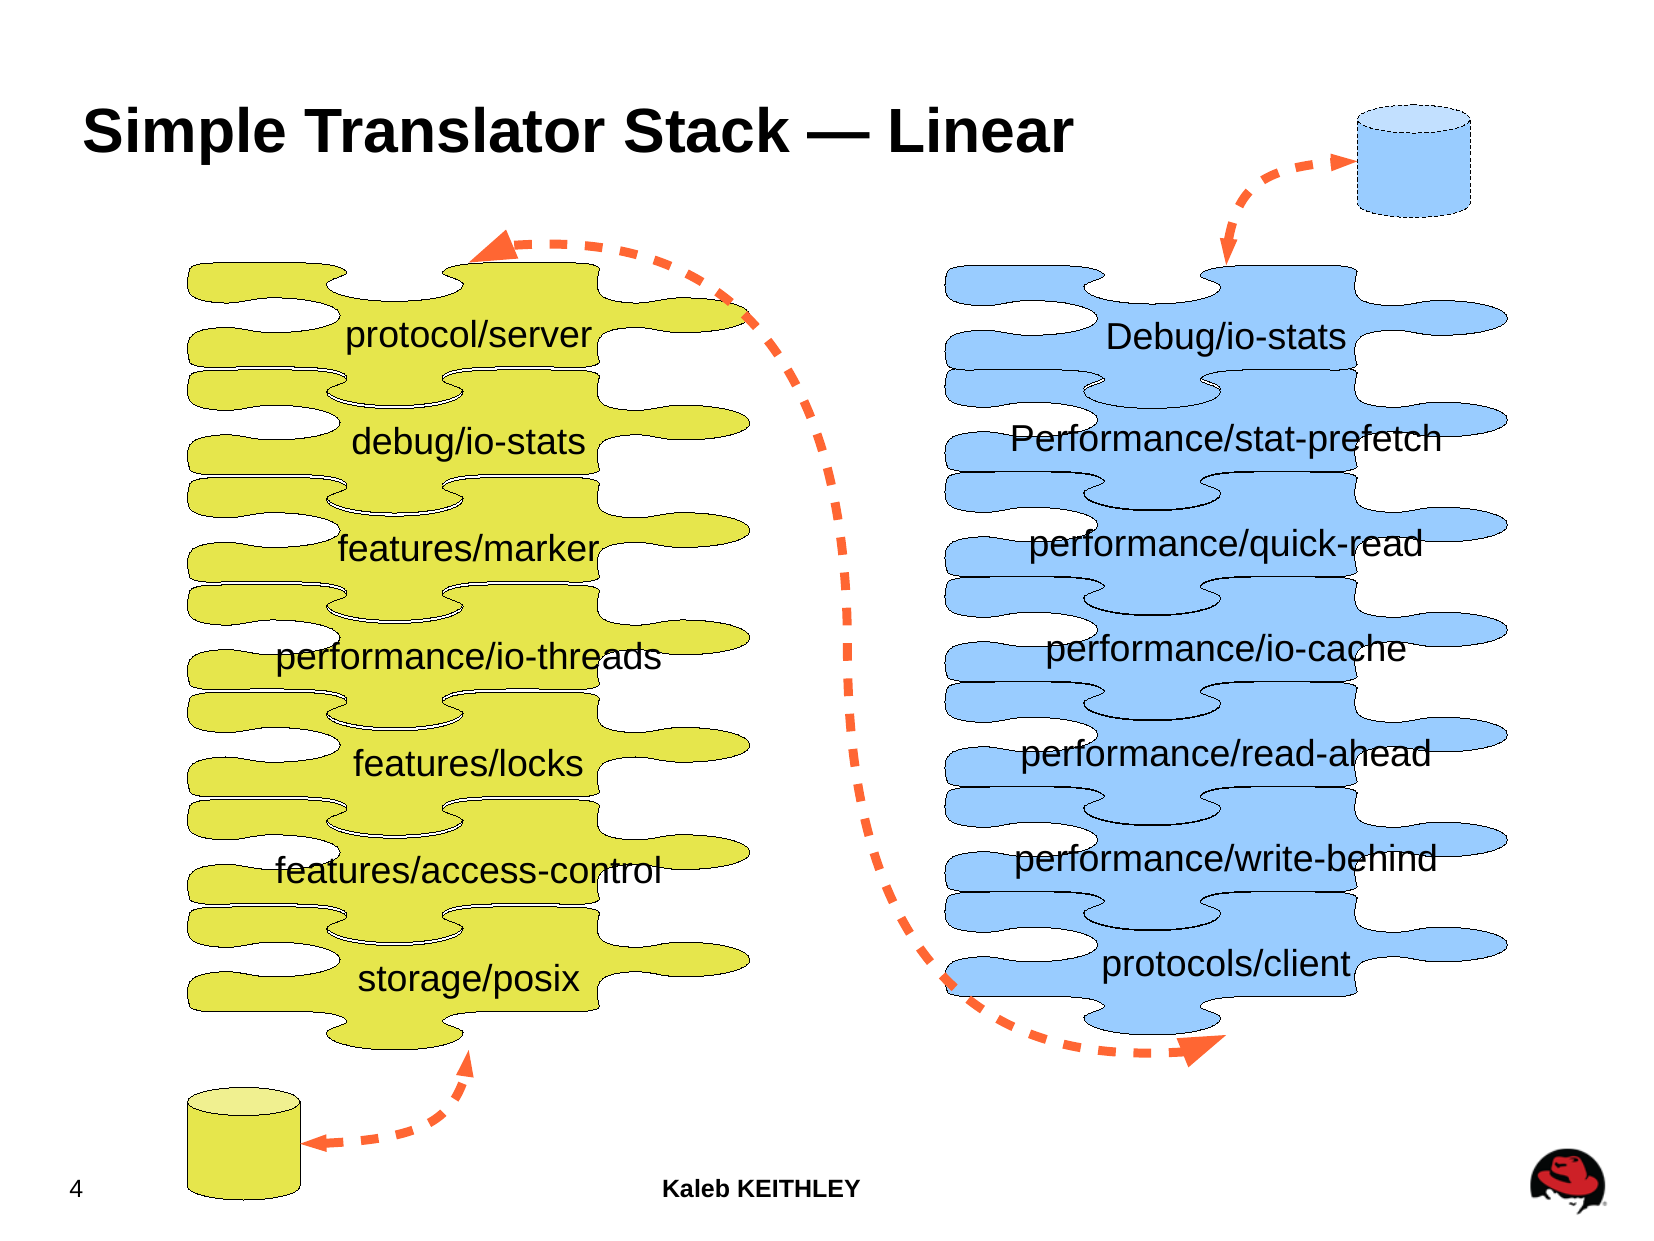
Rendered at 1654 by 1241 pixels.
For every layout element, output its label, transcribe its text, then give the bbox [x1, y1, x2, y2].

text_box storage/posix [187, 906, 750, 1050]
text_box protocols/client [944, 892, 1508, 1035]
text_box performance/read-ahead [944, 682, 1508, 825]
text_box features/marker [187, 477, 750, 621]
text_box performance/io-threads [187, 584, 750, 728]
text_box performance/quick-read [944, 472, 1508, 615]
text_box features/access-control [187, 799, 750, 943]
text_box [187, 1102, 301, 1201]
text_box Debug/io-stats [944, 265, 1508, 409]
text_box performance/io-cache [944, 577, 1508, 720]
text_box [1357, 119, 1471, 218]
text_box performance/write-behind [944, 787, 1508, 930]
title Simple Translator Stack — Linear [82, 37, 1571, 226]
text_box Performance/stat-prefetch [944, 369, 1508, 510]
text_box protocol/server [187, 262, 748, 406]
picture [1529, 1146, 1613, 1224]
text_box features/locks [187, 692, 750, 836]
text_box debug/io-stats [187, 369, 750, 514]
